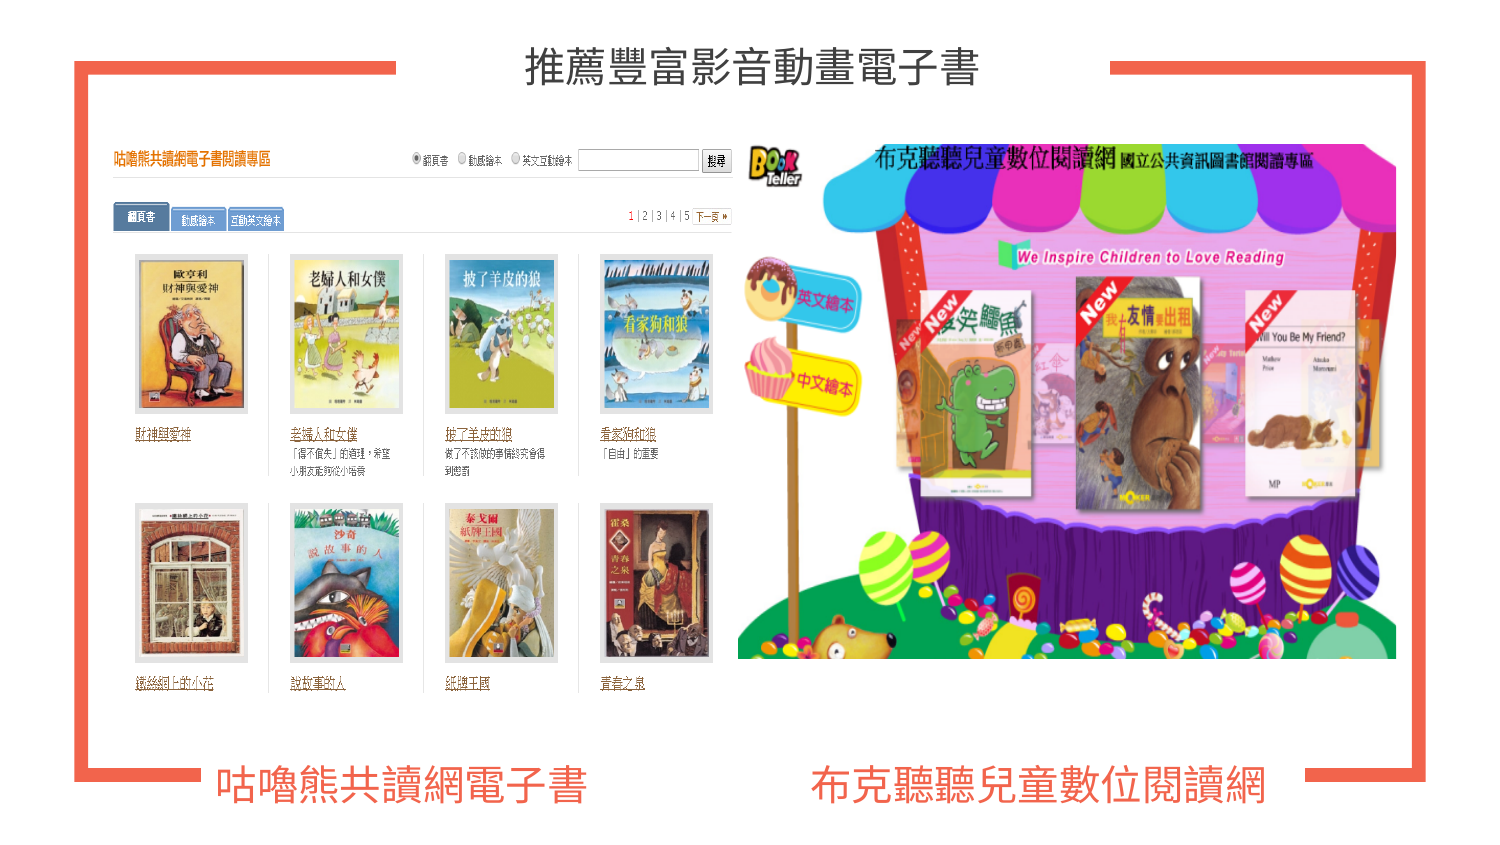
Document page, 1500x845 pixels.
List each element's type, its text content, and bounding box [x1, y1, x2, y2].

text_box 咕嚕熊共讀網電子書 布克聽聽兒童數位閱讀網 [201, 739, 1305, 818]
text_box 推薦豐富影音動畫電子書 [396, 26, 1110, 105]
picture [106, 132, 1397, 693]
text_box [74, 61, 396, 782]
text_box [1110, 61, 1426, 782]
